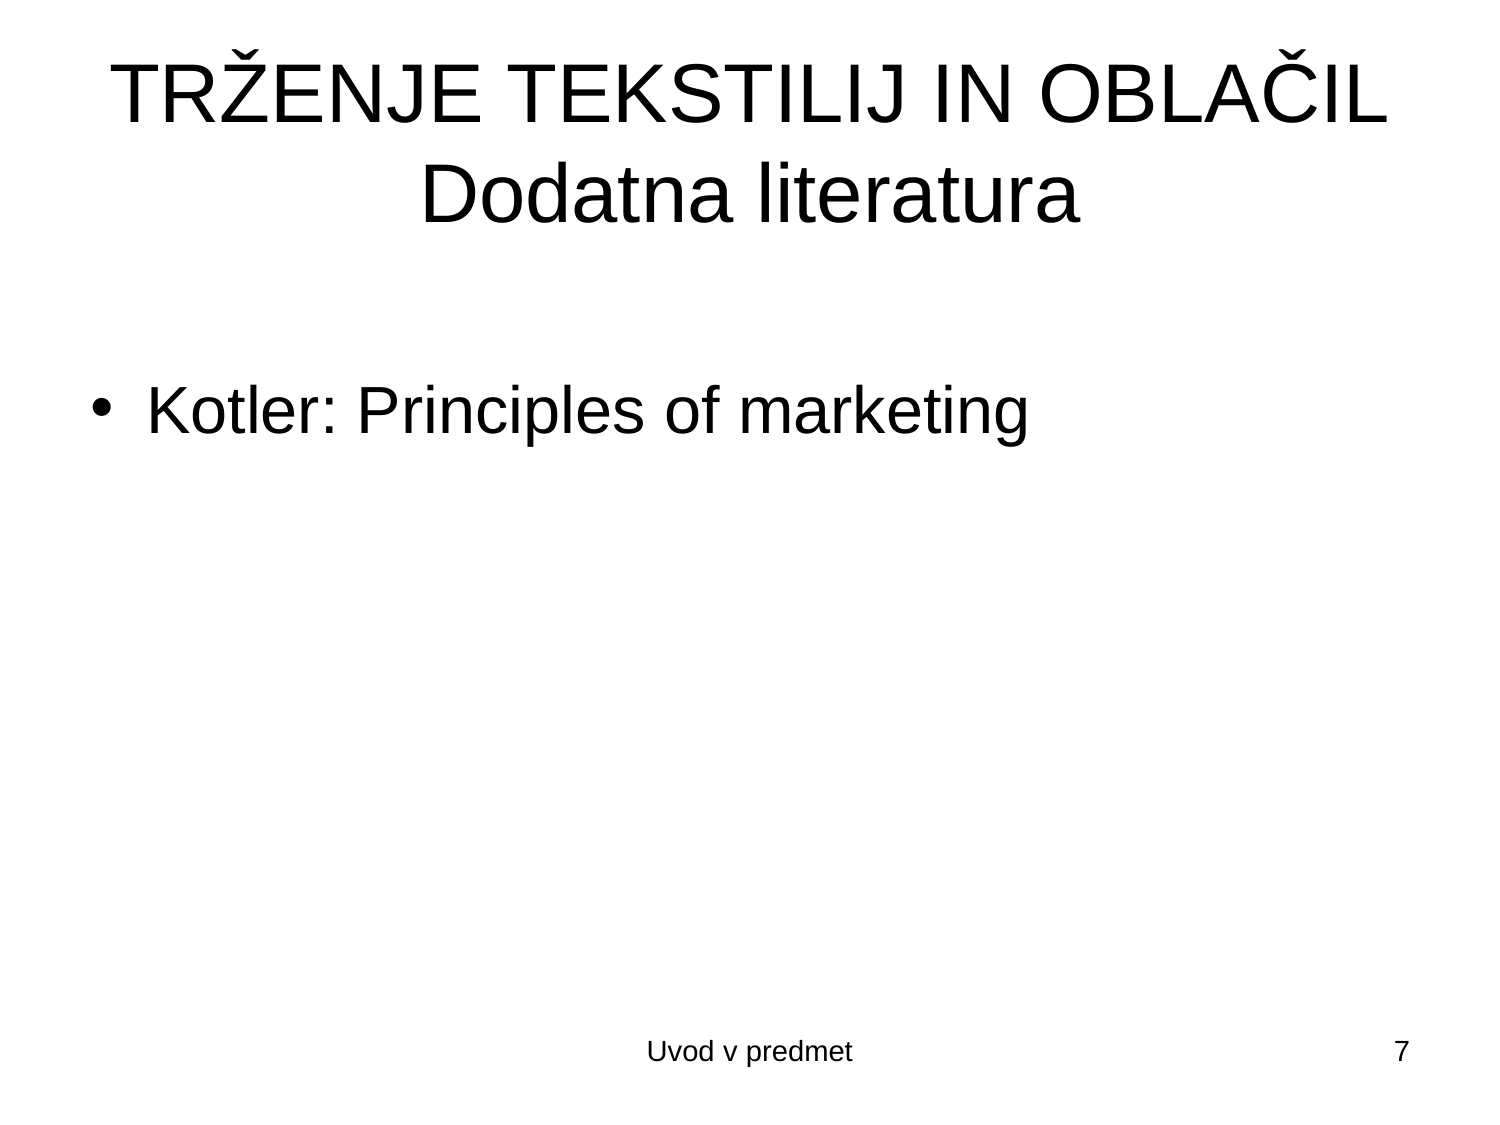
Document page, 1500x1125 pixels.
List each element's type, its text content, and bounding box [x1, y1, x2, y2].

text_box Uvod v predmet [512, 1024, 988, 1103]
text_box <number> [1074, 1024, 1426, 1103]
list Kotler: Principles of marketing [75, 262, 1426, 1006]
title TRŽENJE TEKSTILIJ IN OBLAČIL Dodatna literatura [75, 31, 1426, 247]
